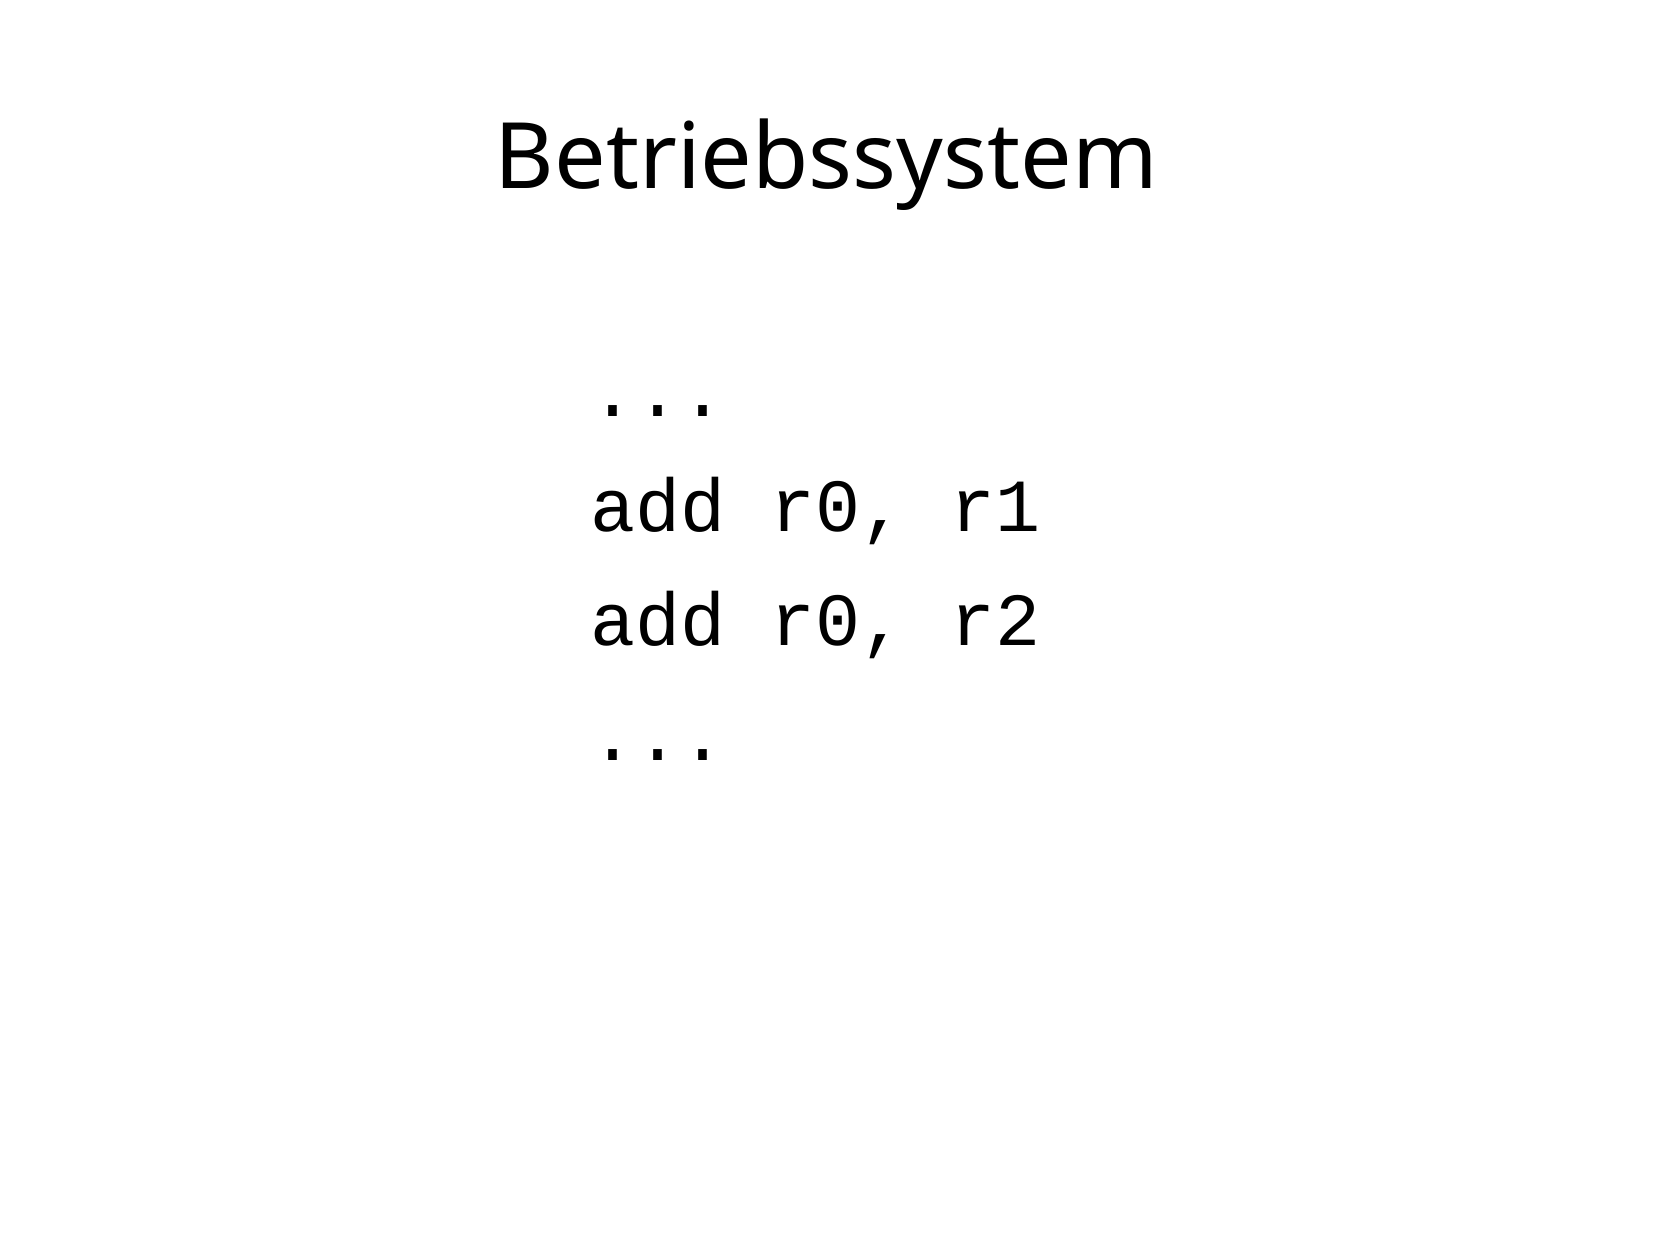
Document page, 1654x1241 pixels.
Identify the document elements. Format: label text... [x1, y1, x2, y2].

title Betriebssystem [82, 49, 1571, 257]
list ... add r0, r1 add r0, r2 ... [590, 354, 1571, 1010]
